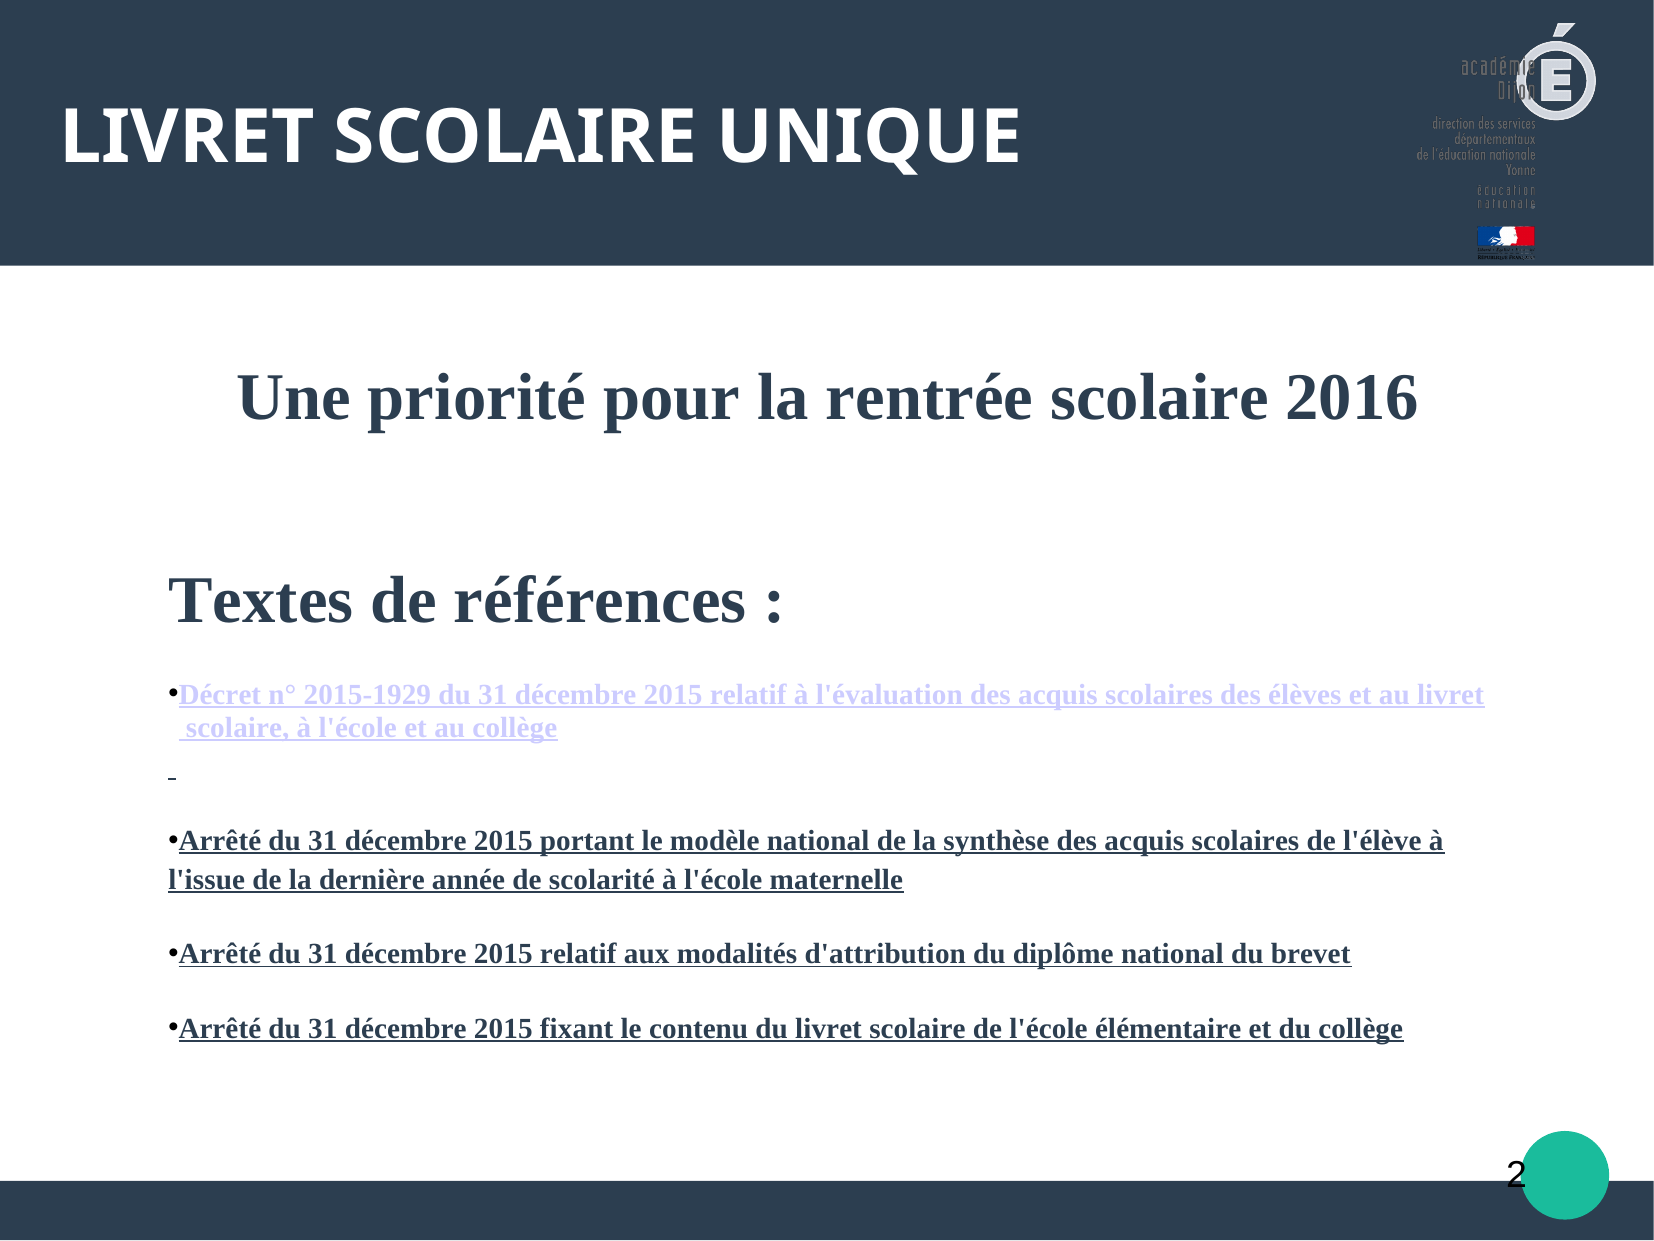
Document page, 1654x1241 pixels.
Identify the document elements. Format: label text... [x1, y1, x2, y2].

text_box Une priorité pour la rentrée scolaire 2016 Textes de références : Décret n° 2015-1929 du 31 décembre 2015 relatif à l'évaluation des acquis scolaires des élèves et au livret scolaire, à l'école et au collège Arrêté du 31 décembre 2015 portant le modèle national de la synthèse des acquis scolaires de l'élève à l'issue de la dernière année de scolarité à l'école maternelle Arrêté du 31 décembre 2015 relatif aux modalités d'attribution du diplôme national du brevet Arrêté du 31 décembre 2015 fixant le contenu du livret scolaire de l'école élémentaire et du collège [153, 336, 1504, 1079]
title LIVRET SCOLAIRE UNIQUE [59, 49, 1417, 207]
picture [1417, 23, 1596, 260]
